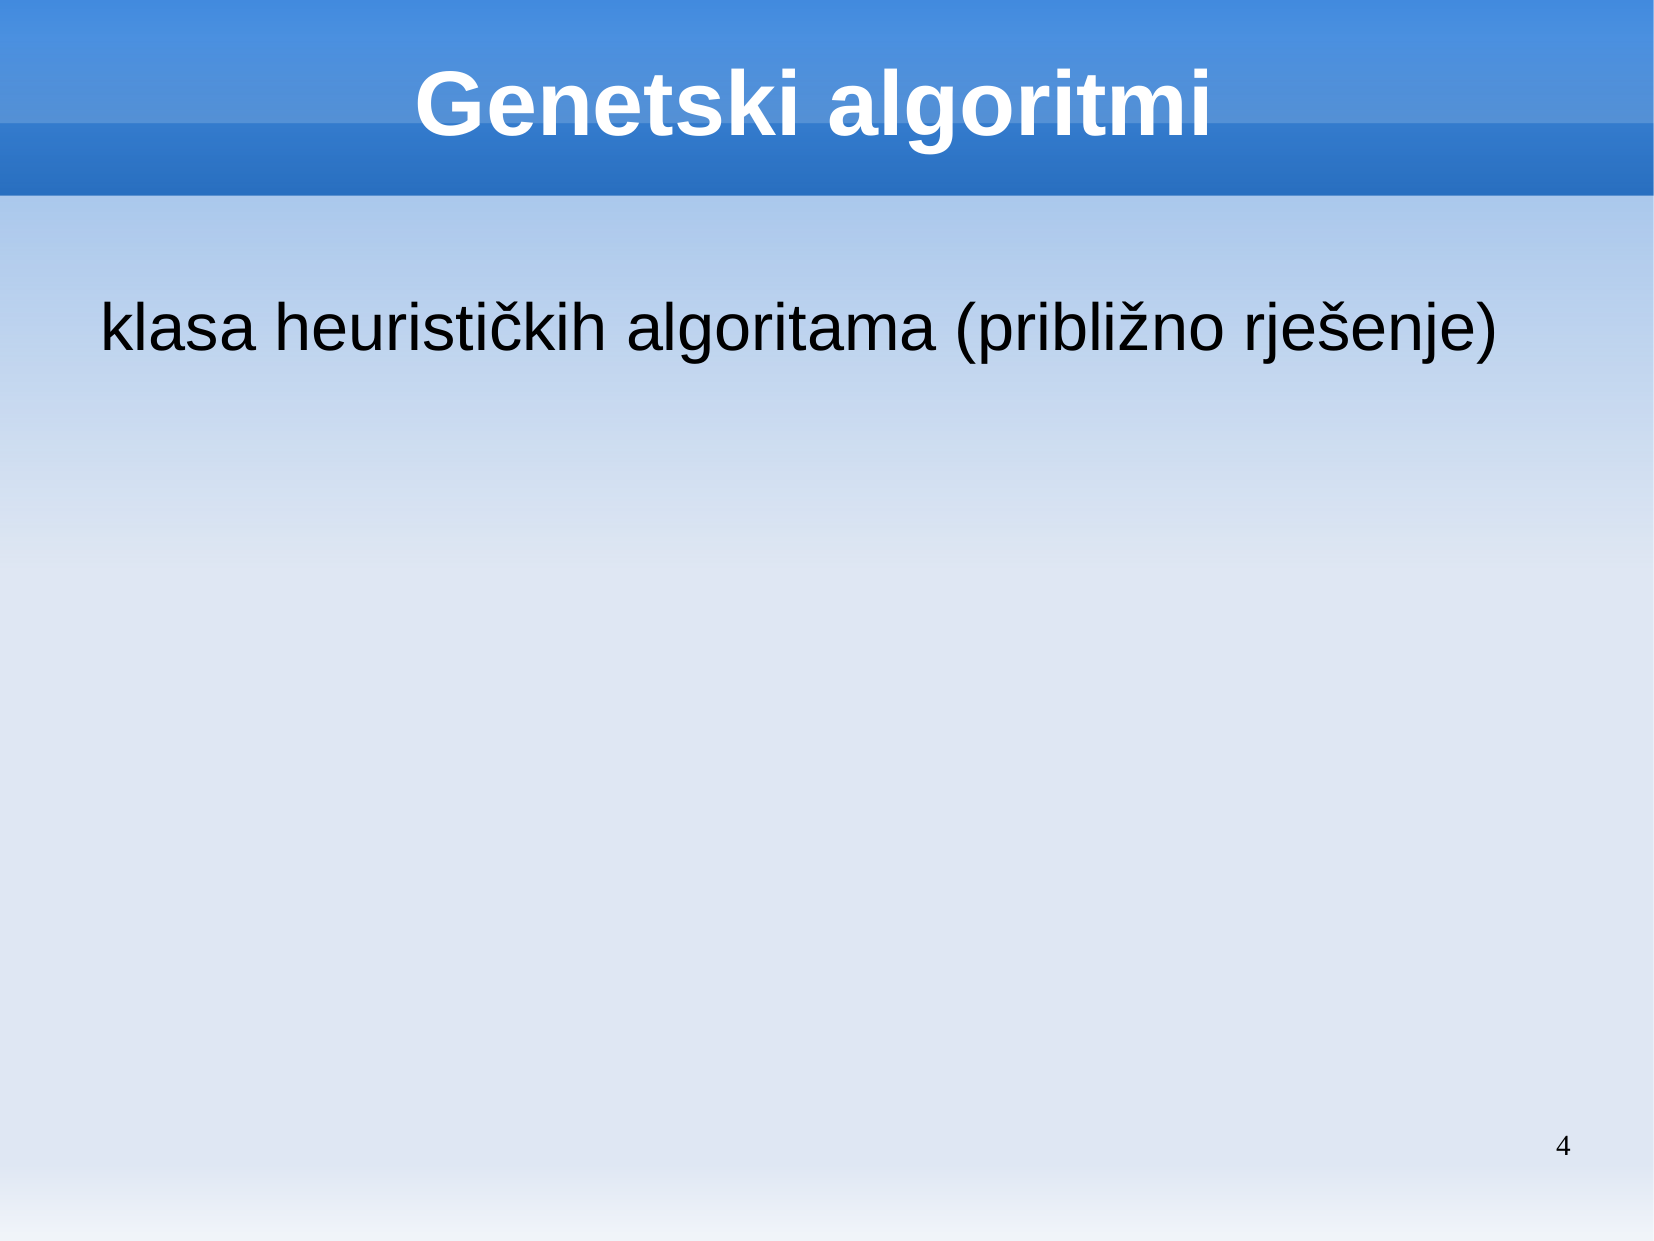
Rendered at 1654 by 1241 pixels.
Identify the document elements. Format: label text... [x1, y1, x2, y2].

picture [0, 0, 1654, 1241]
title Genetski algoritmi [76, 7, 1565, 200]
list klasa heurističkih algoritama (približno rješenje) [82, 290, 1571, 1094]
